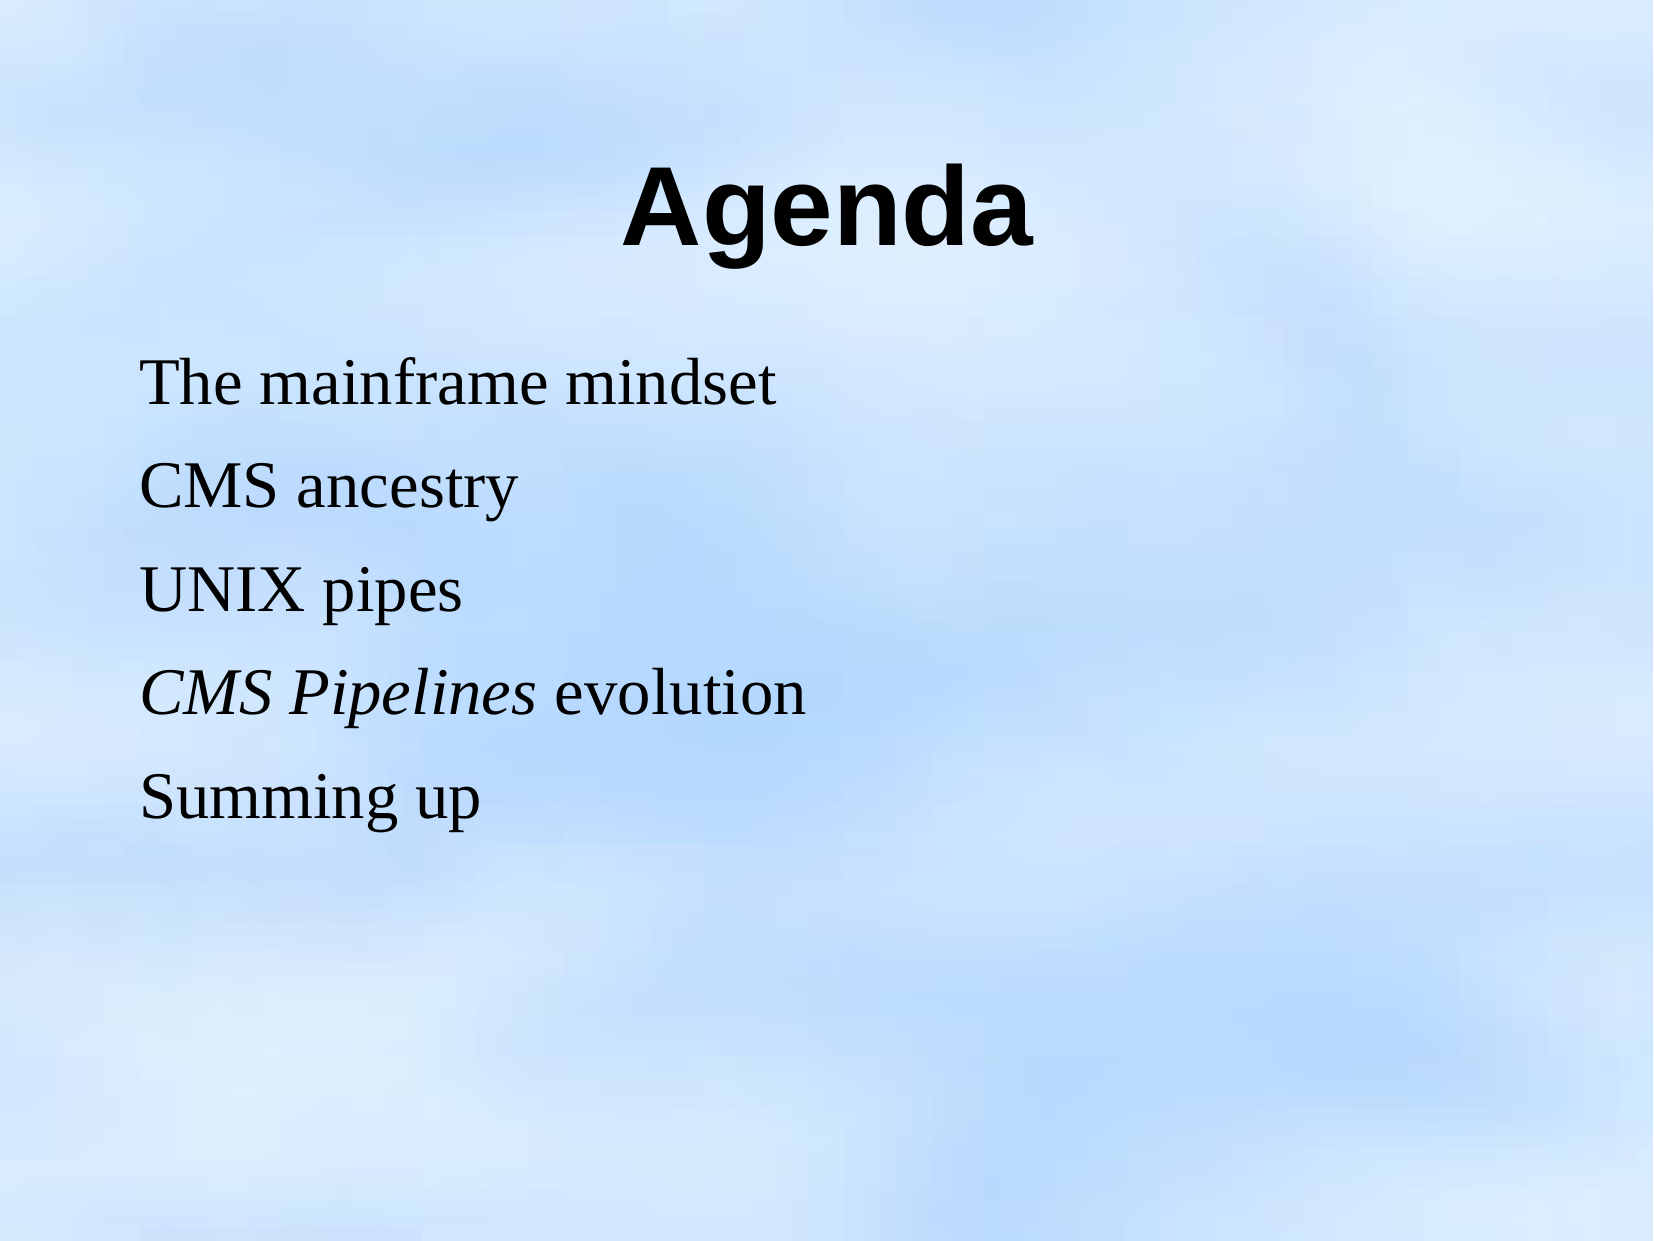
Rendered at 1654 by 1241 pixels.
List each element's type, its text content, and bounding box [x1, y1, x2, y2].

list The mainframe mindset CMS ancestry UNIX pipes CMS Pipelines evolution Summing up [121, 344, 1533, 1127]
title Agenda [121, 102, 1533, 311]
picture [0, 0, 1654, 1241]
